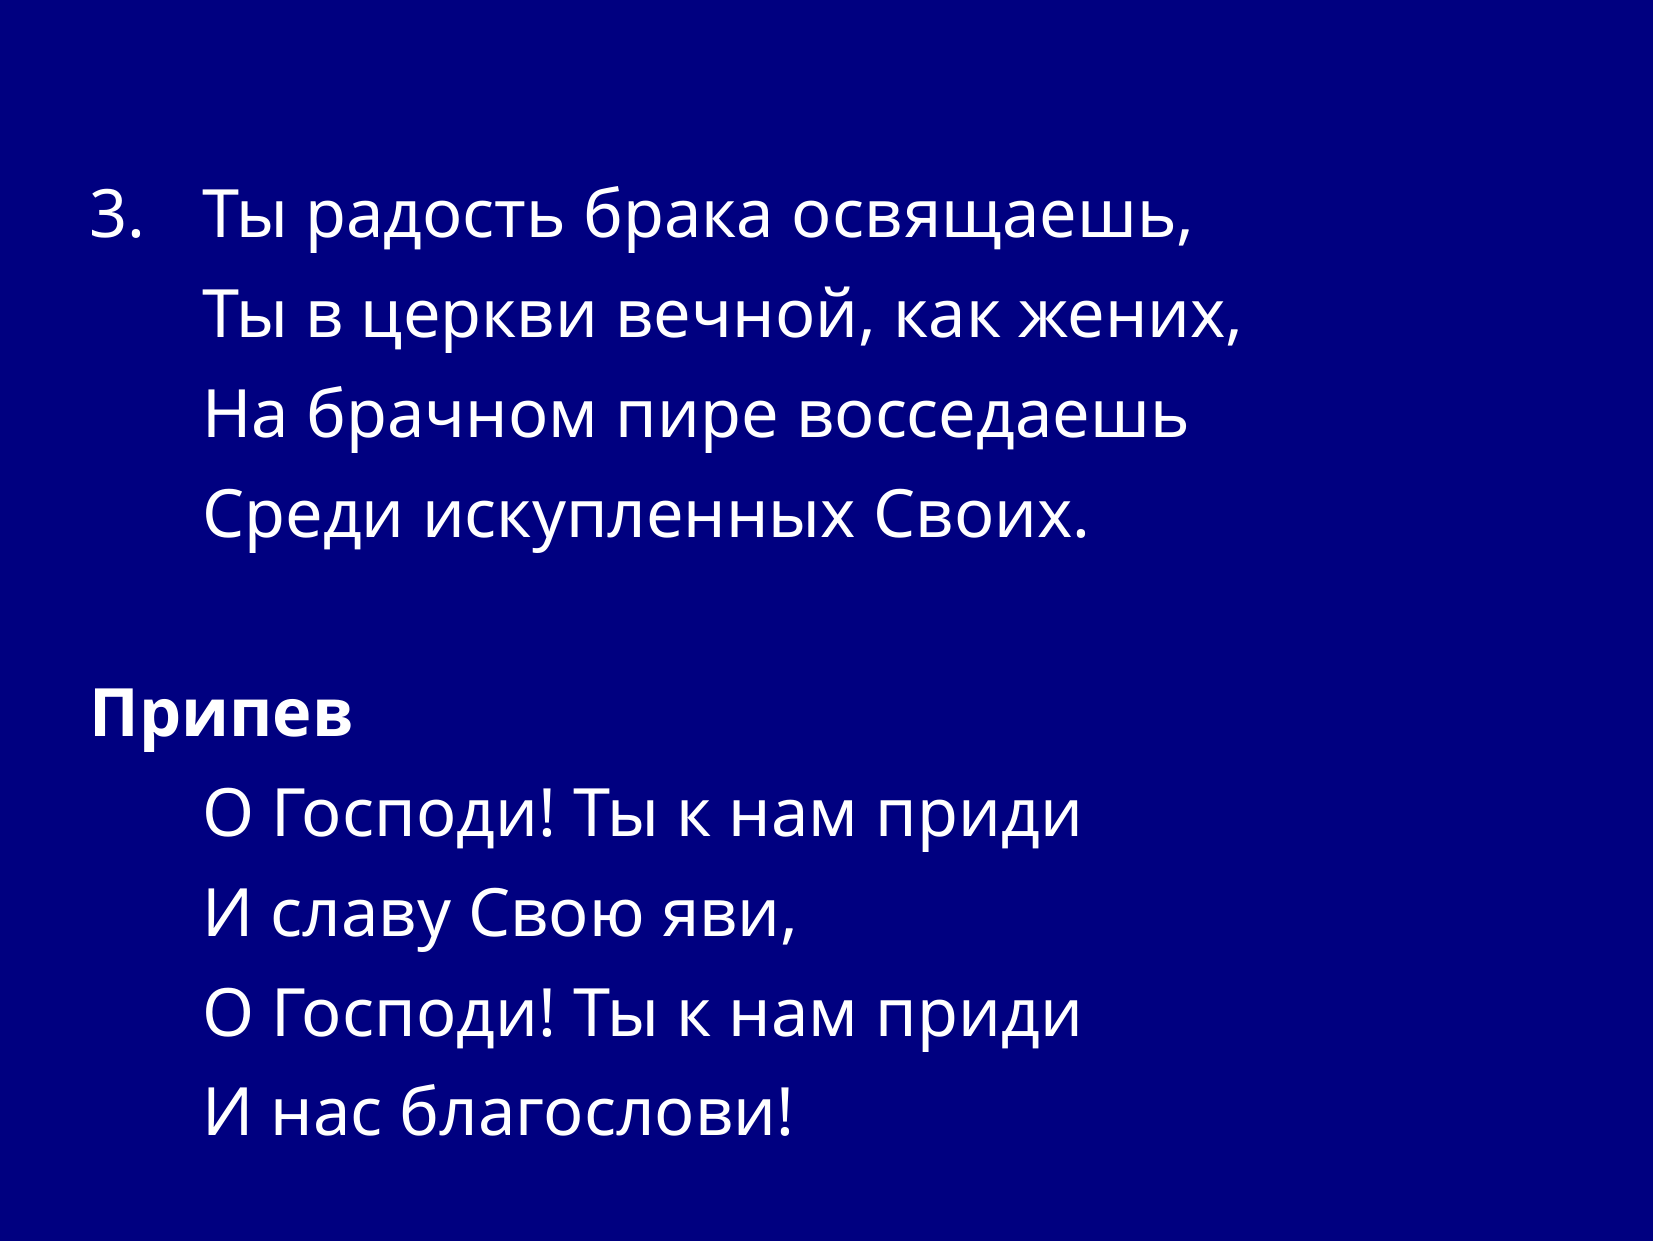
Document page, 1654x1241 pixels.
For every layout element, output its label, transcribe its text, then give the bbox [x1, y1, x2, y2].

text_box 3. Ты радость брака освящаешь, Ты в церкви вечной, как жених, На брачном пире восседаешь Среди искупленных Своих. Припев О Господи! Ты к нам приди И славу Свою яви, О Господи! Ты к нам приди И нас благослови! [75, 150, 1576, 1163]
